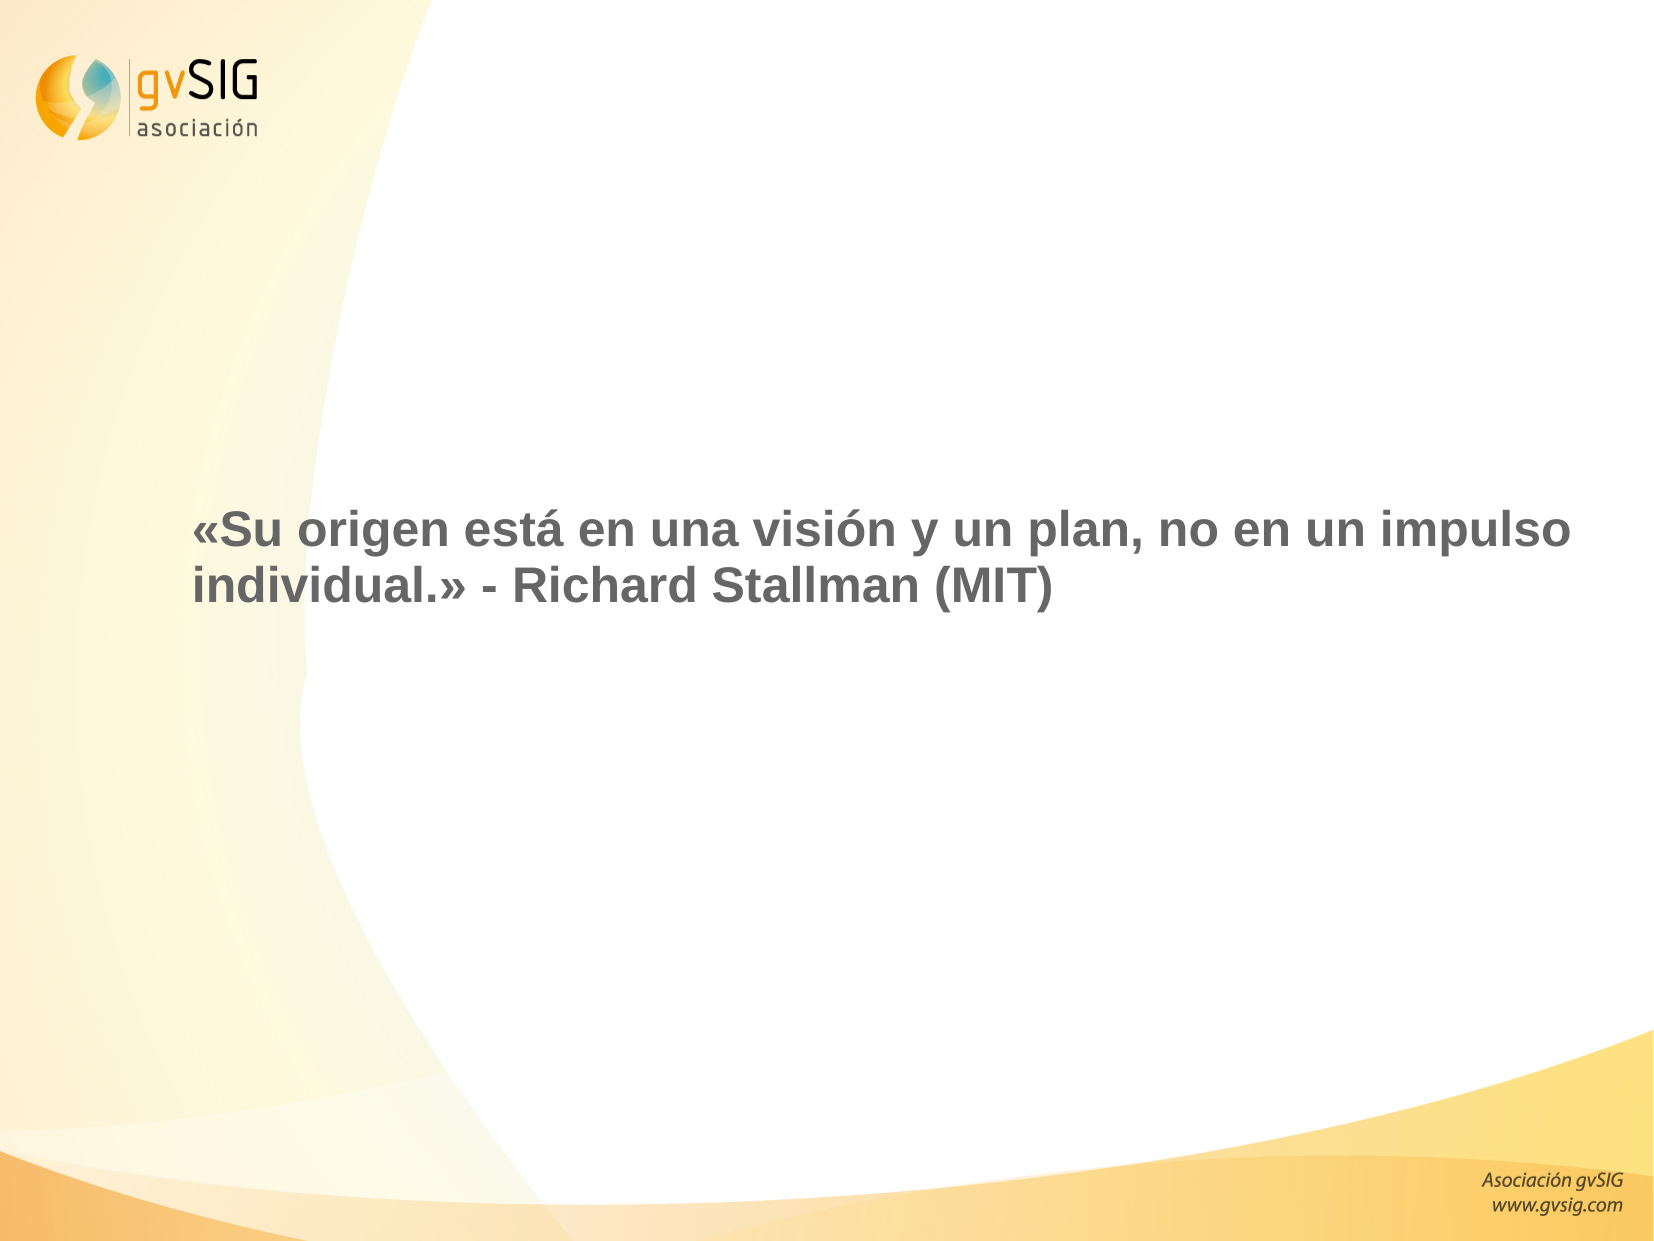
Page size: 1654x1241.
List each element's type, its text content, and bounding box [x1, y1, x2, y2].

text_box «Su origen está en una visión y un plan, no en un impulso individual.» - Richard Stallman (MIT) [177, 493, 1595, 623]
picture [0, 0, 1654, 1241]
